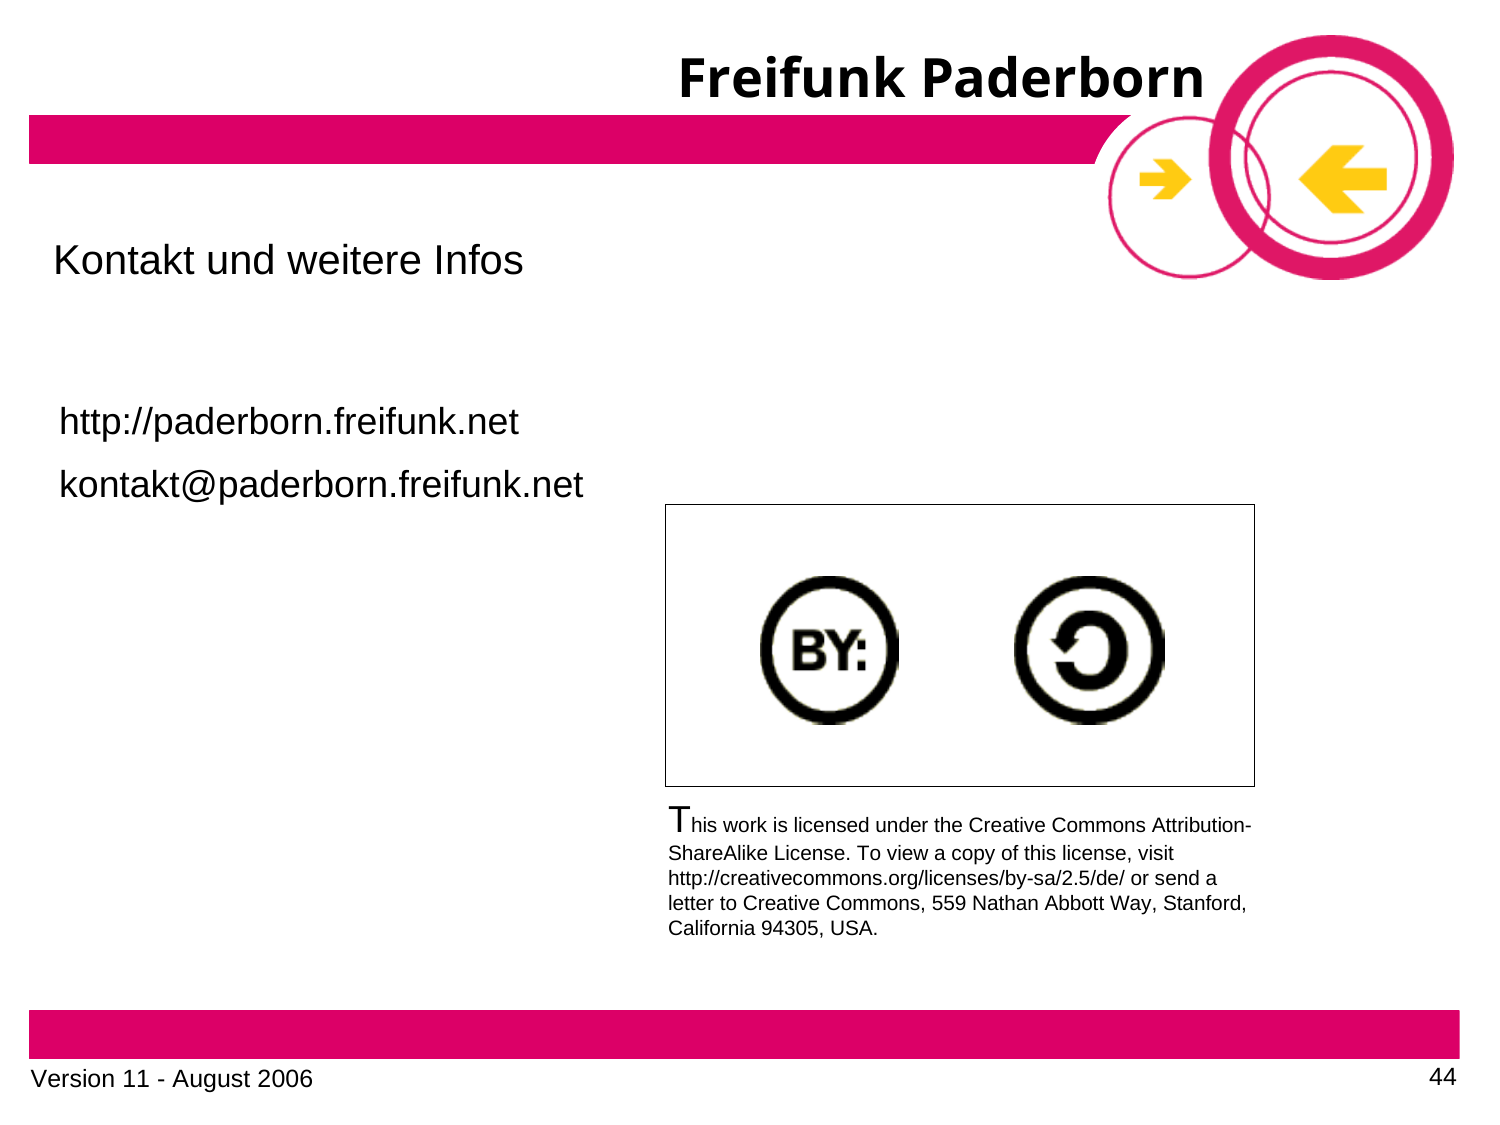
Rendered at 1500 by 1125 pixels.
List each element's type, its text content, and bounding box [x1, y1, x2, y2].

text_box http://paderborn.freifunk.net kontakt@paderborn.freifunk.net [59, 337, 1288, 976]
text_box This work is licensed under the Creative Commons Attribution-ShareAlike License. To view a copy of this license, visit http://creativecommons.org/licenses/by-sa/2.5/de/ or send a letter to Creative Commons, 559 Nathan Abbott Way, Stanford, California 94305, USA. [668, 795, 1256, 947]
picture [1014, 576, 1165, 725]
picture [760, 576, 899, 725]
picture [1107, 35, 1454, 280]
text_box Kontakt und weitere Infos [53, 233, 1046, 313]
